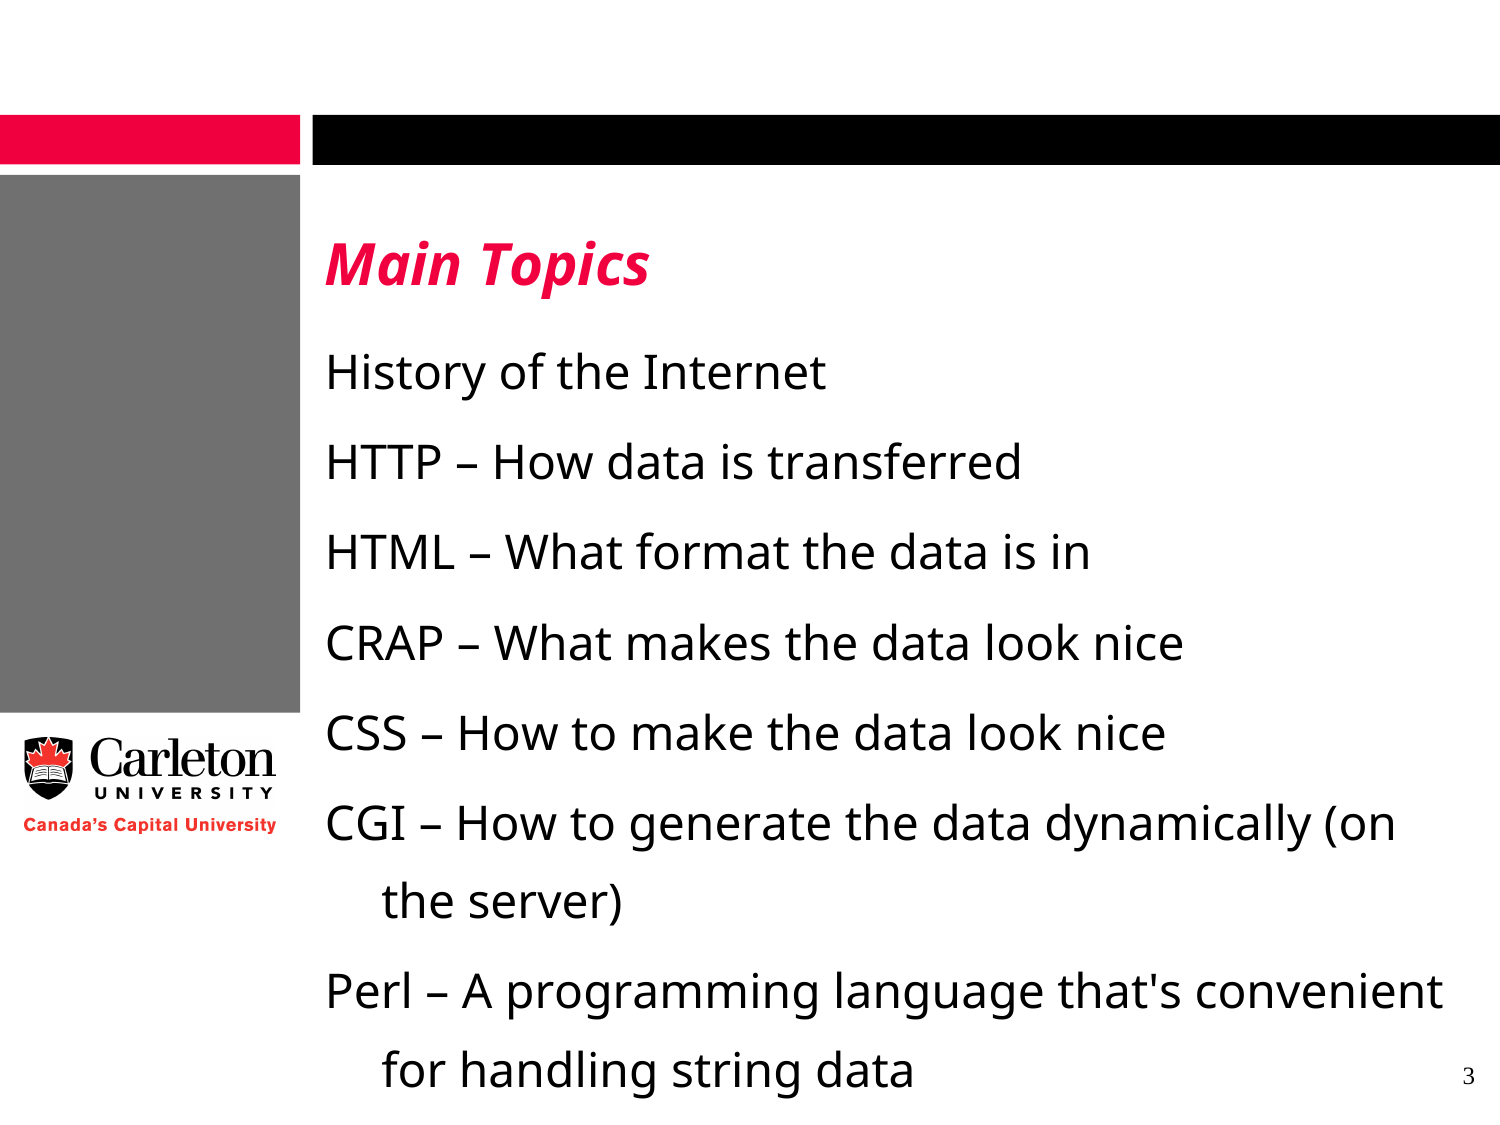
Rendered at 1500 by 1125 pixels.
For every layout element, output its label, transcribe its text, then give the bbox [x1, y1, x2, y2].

list History of the Internet HTTP – How data is transferred HTML – What format the data is in CRAP – What makes the data look nice CSS – How to make the data look nice CGI – How to generate the data dynamically (on the server) Perl – A programming language that's convenient for handling string data PHP (a few easy questions) [324, 324, 1450, 1064]
title Main Topics [324, 194, 1450, 324]
picture [24, 737, 276, 834]
